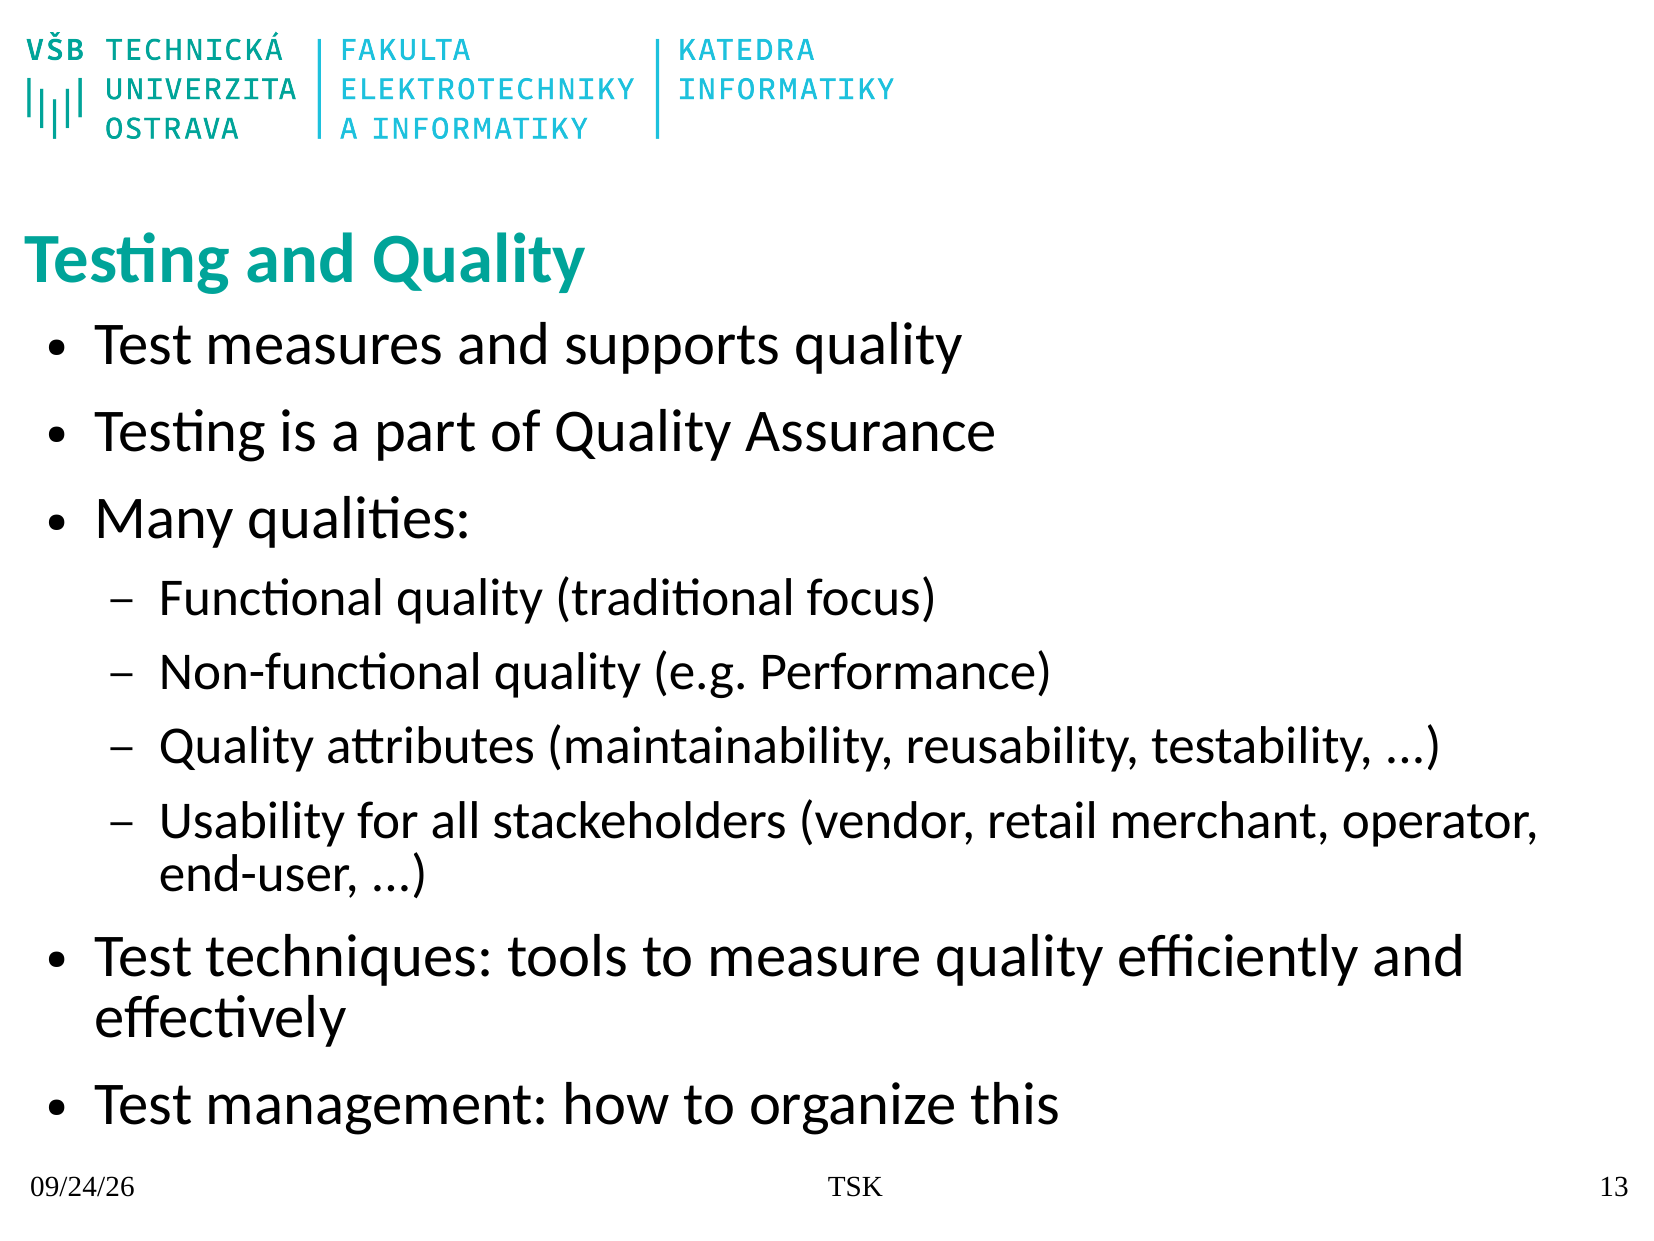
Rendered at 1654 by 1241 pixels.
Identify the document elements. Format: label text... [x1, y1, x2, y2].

title Testing and Quality [24, 169, 1629, 300]
list Test measures and supports quality Testing is a part of Quality Assurance Many qualities: Functional quality (traditional focus) Non-functional quality (e.g. Performance) Quality attributes (maintainability, reusability, testability, ...) Usability for all stackeholders (vendor, retail merchant, operator, end-user, ...) Test techniques: tools to measure quality efficiently and effectively Test management: how to organize this [30, 318, 1629, 1146]
picture [26, 31, 894, 139]
